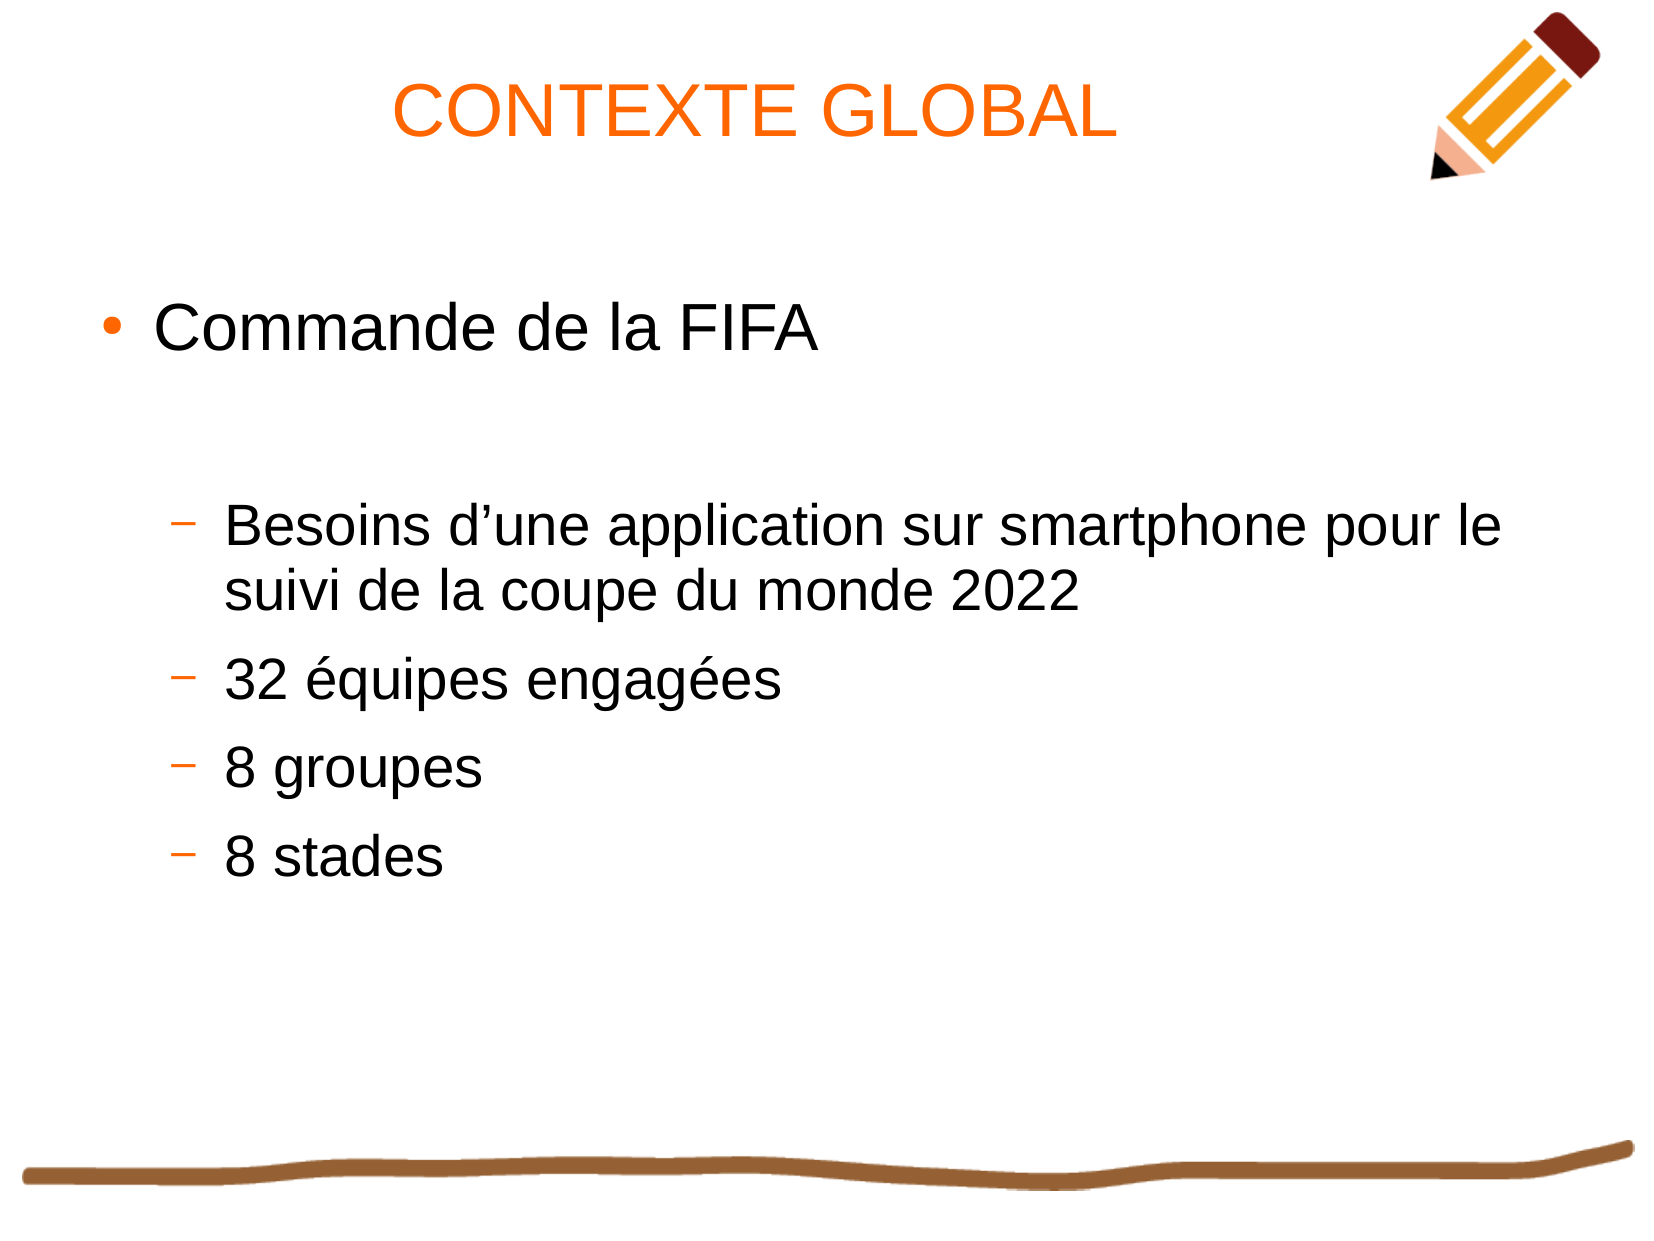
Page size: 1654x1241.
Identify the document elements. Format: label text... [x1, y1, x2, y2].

title CONTEXTE GLOBAL [82, 49, 1430, 172]
picture [1430, 12, 1601, 181]
list Commande de la FIFA Besoins d’une application sur smartphone pour le suivi de la coupe du monde 2022 32 équipes engagées 8 groupes 8 stades [82, 290, 1630, 1122]
picture [22, 1140, 1635, 1191]
